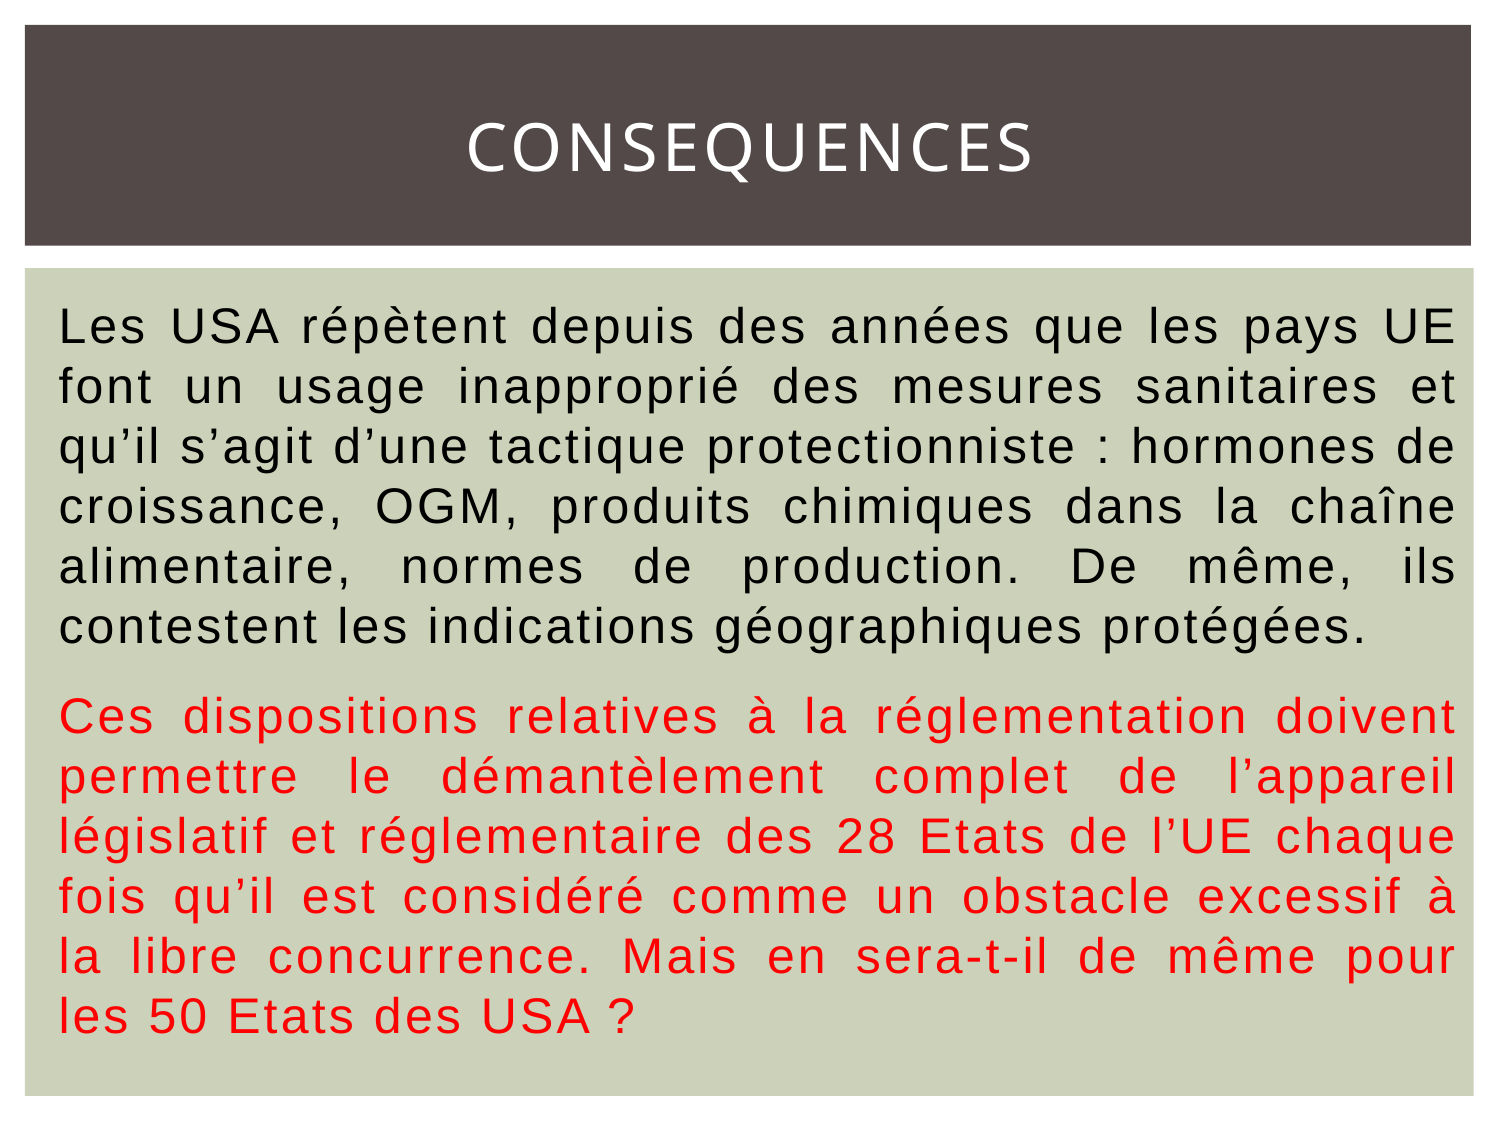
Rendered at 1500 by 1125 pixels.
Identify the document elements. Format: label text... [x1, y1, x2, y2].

title CONSEQUENCES [62, 58, 1438, 232]
list Les USA répètent depuis des années que les pays UE font un usage inapproprié des mesures sanitaires et qu’il s’agit d’une tactique protectionniste : hormones de croissance, OGM, produits chimiques dans la chaîne alimentaire, normes de production. De même, ils contestent les indications géographiques protégées. Ces dispositions relatives à la réglementation doivent permettre le démantèlement complet de l’appareil législatif et réglementaire des 28 Etats de l’UE chaque fois qu’il est considéré comme un obstacle excessif à la libre concurrence. Mais en sera-t-il de même pour les 50 Etats des USA ? [36, 286, 1475, 1087]
